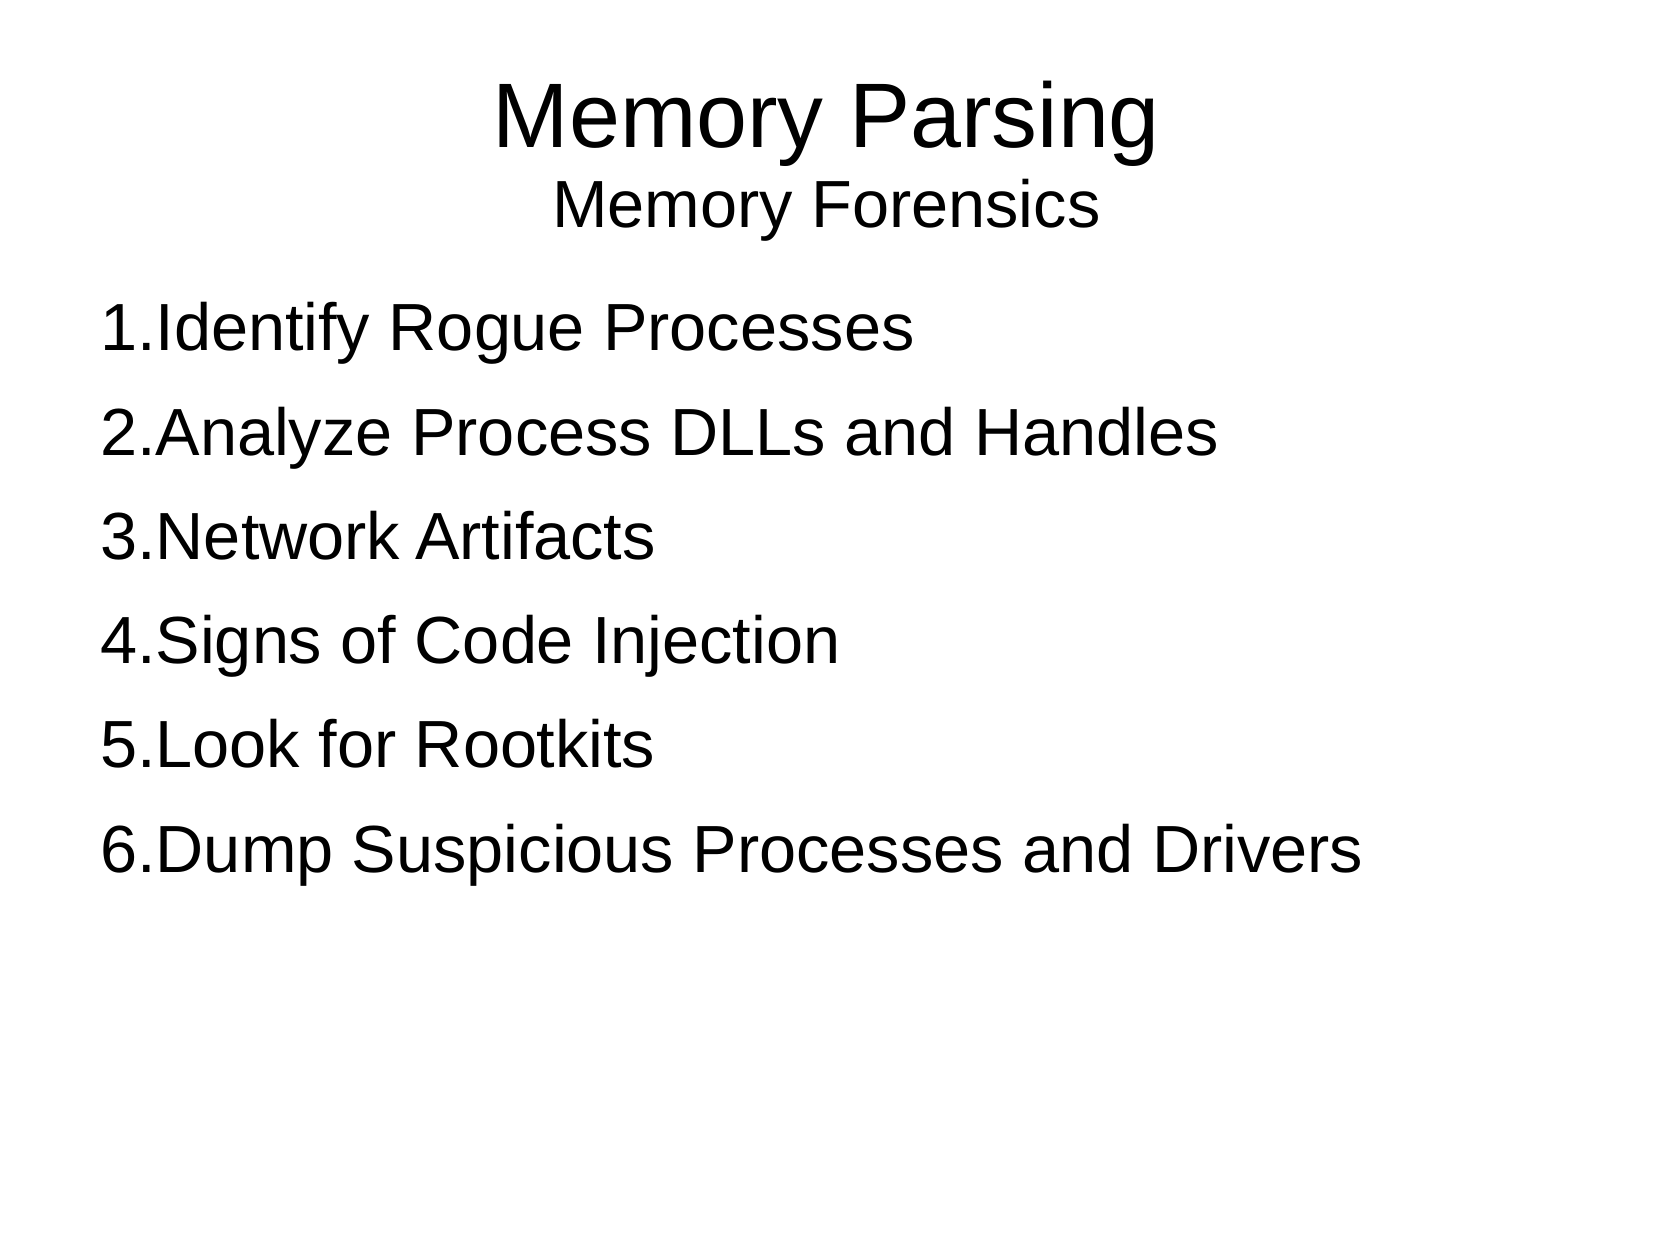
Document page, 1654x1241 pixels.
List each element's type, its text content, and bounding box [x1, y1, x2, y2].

list Identify Rogue Processes Analyze Process DLLs and Handles Network Artifacts Signs of Code Injection Look for Rootkits Dump Suspicious Processes and Drivers [82, 290, 1571, 1010]
title Memory Parsing Memory Forensics [82, 49, 1571, 257]
